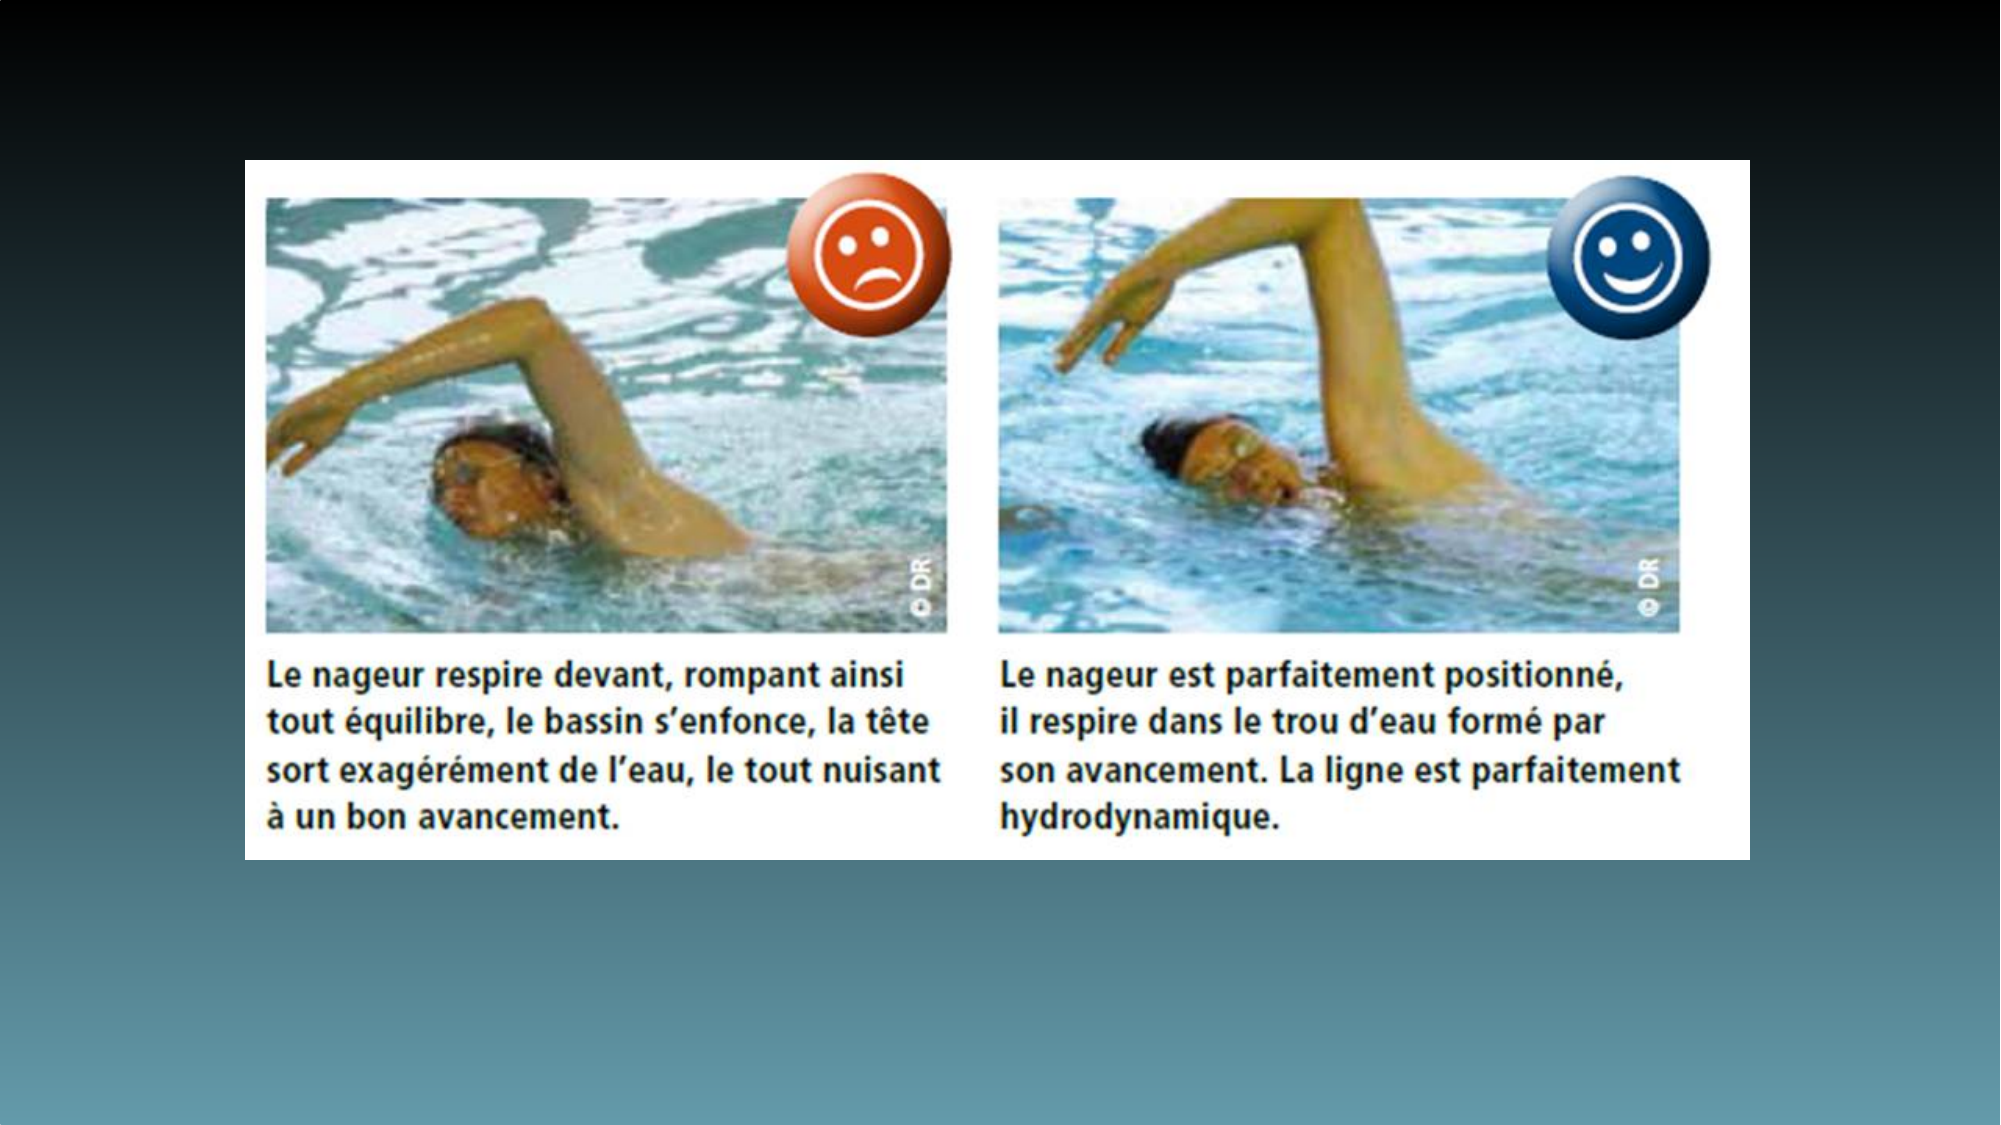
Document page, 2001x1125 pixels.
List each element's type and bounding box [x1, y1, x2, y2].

picture [245, 160, 1750, 860]
